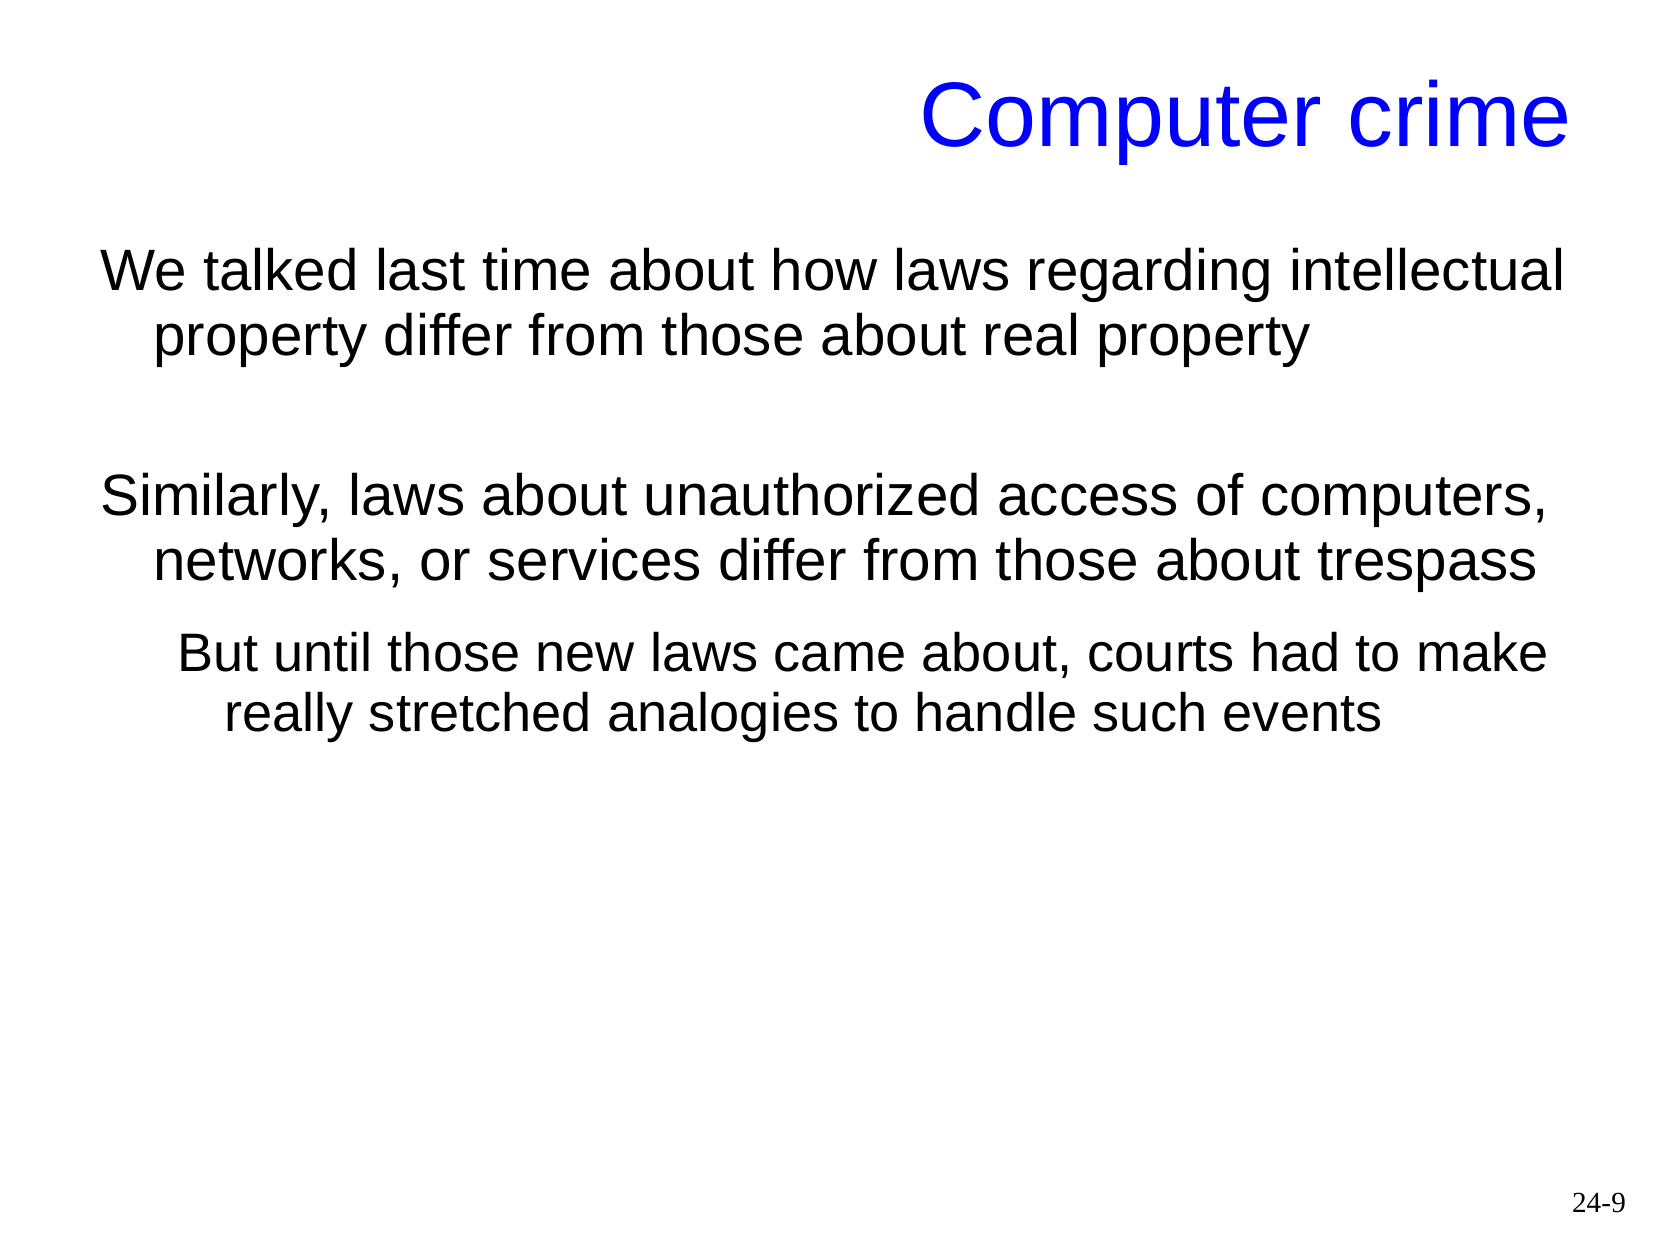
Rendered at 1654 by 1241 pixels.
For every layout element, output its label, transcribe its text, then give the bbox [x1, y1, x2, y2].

list We talked last time about how laws regarding intellectual property differ from those about real property Similarly, laws about unauthorized access of computers, networks, or services differ from those about trespass But until those new laws came about, courts had to make really stretched analogies to handle such events [82, 237, 1571, 1156]
title Computer crime [84, 18, 1573, 211]
